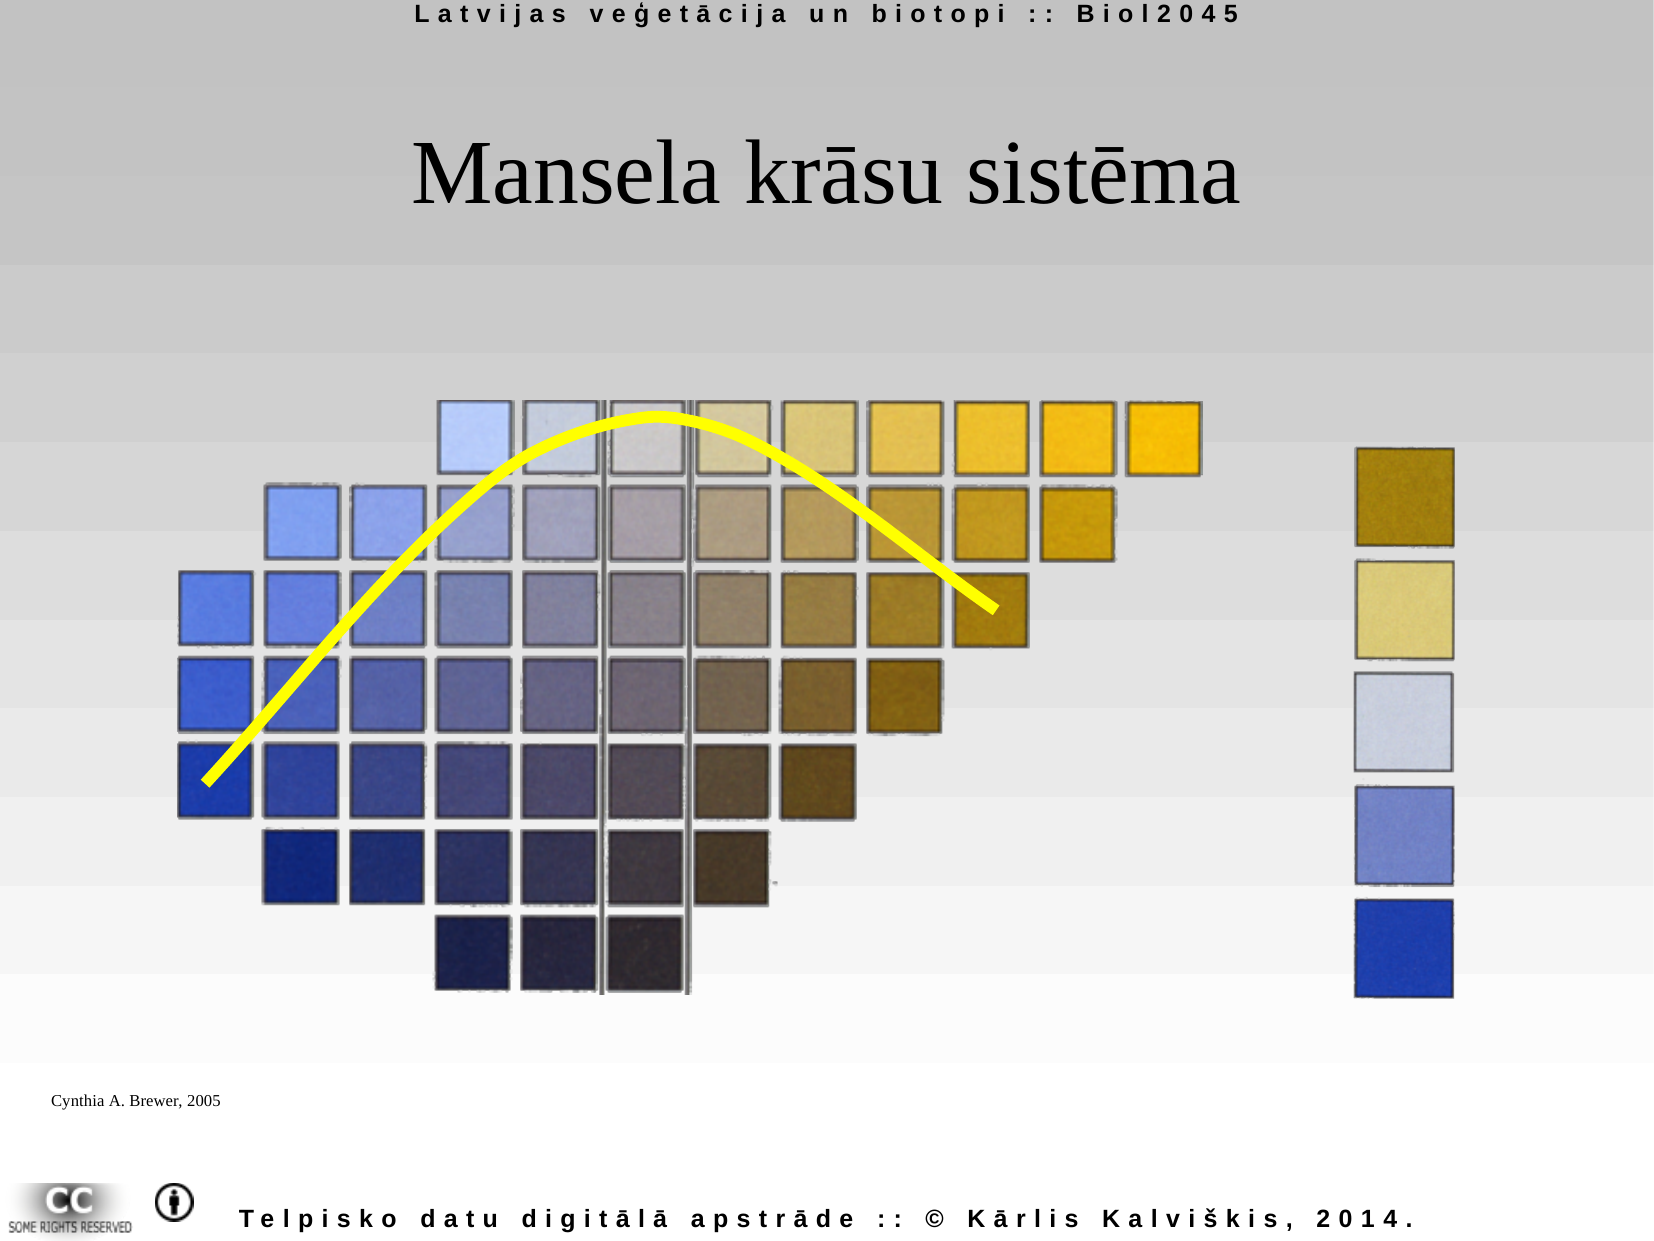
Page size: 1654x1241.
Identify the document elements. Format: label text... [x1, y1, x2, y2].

picture [0, 0, 1654, 1241]
text_box Cynthia A. Brewer, 2005 [52, 1091, 222, 1111]
title Mansela krāsu sistēma [29, 49, 1625, 296]
